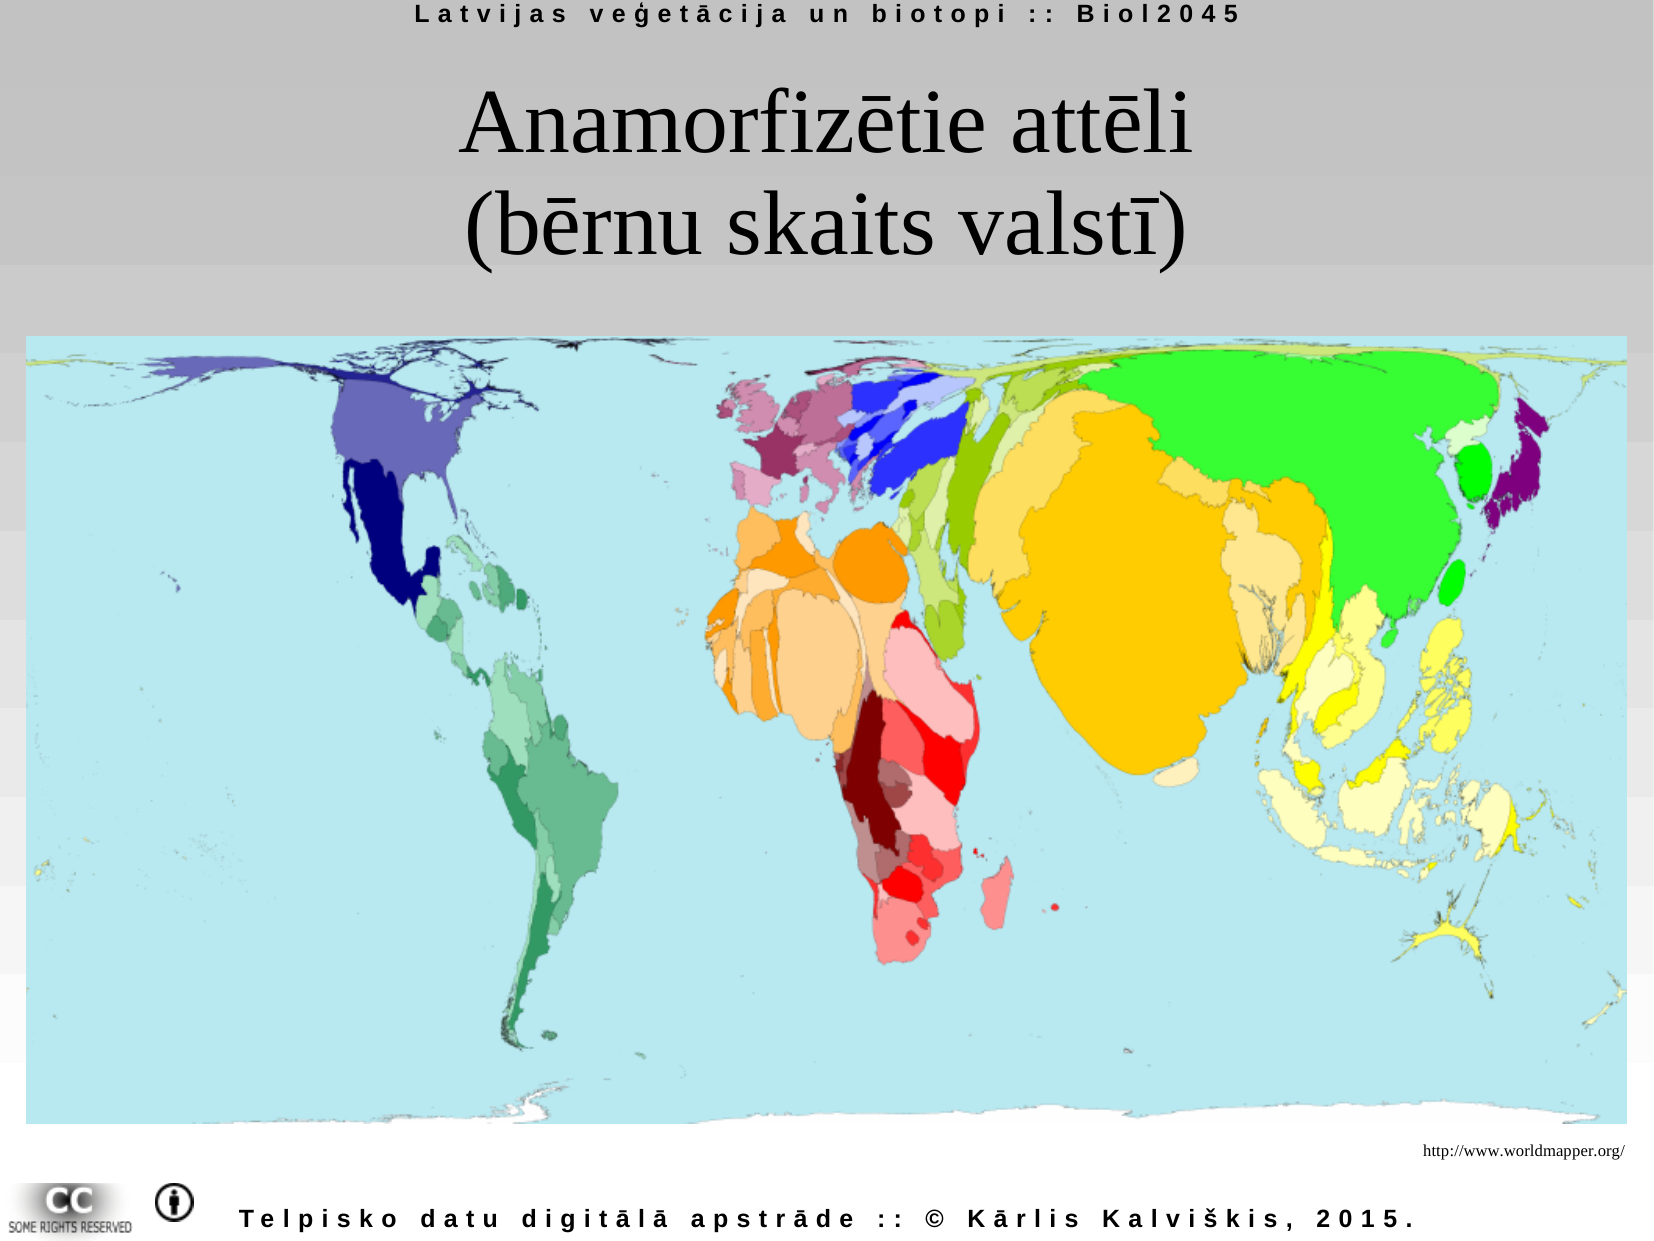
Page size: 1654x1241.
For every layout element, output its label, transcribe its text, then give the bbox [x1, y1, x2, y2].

picture [0, 0, 1654, 1241]
title Anamorfizētie attēli (bērnu skaits valstī) [29, 49, 1625, 296]
text_box http://www.worldmapper.org/ [1425, 1141, 1626, 1161]
